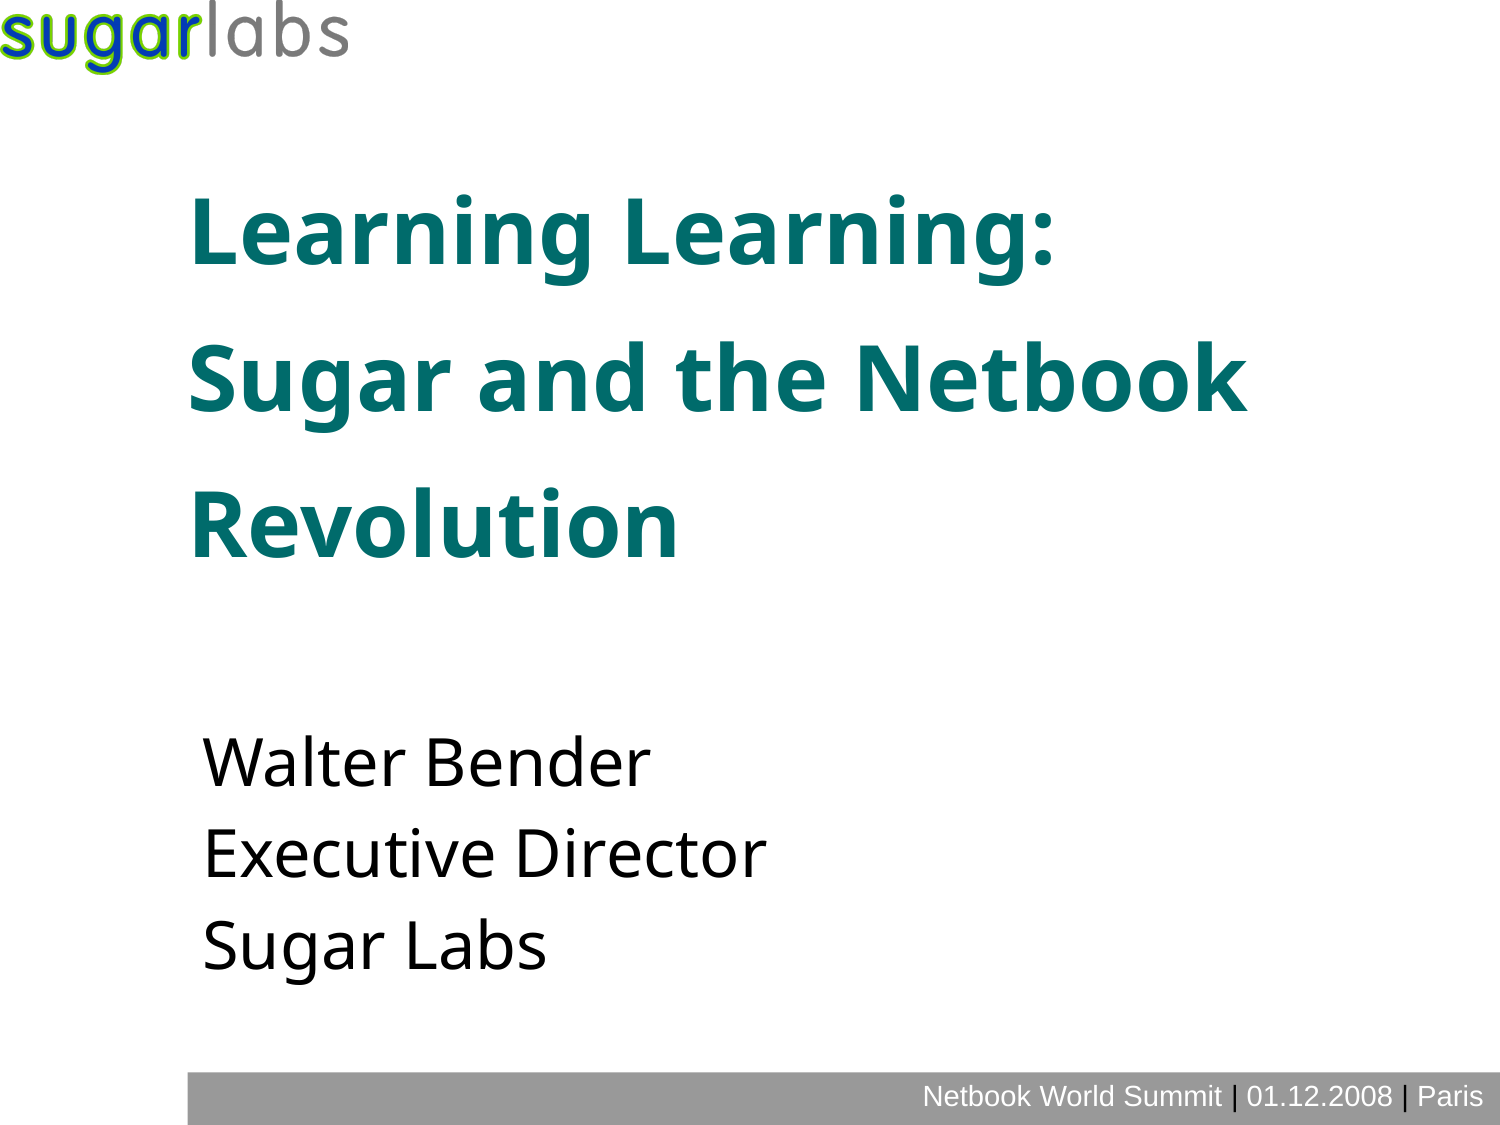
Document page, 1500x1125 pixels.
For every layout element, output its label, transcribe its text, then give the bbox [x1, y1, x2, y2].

picture [0, 0, 348, 75]
title Learning Learning: Sugar and the Netbook Revolution [187, 186, 1462, 544]
subtitle Walter Bender Executive Director Sugar Labs [187, 337, 1500, 1028]
